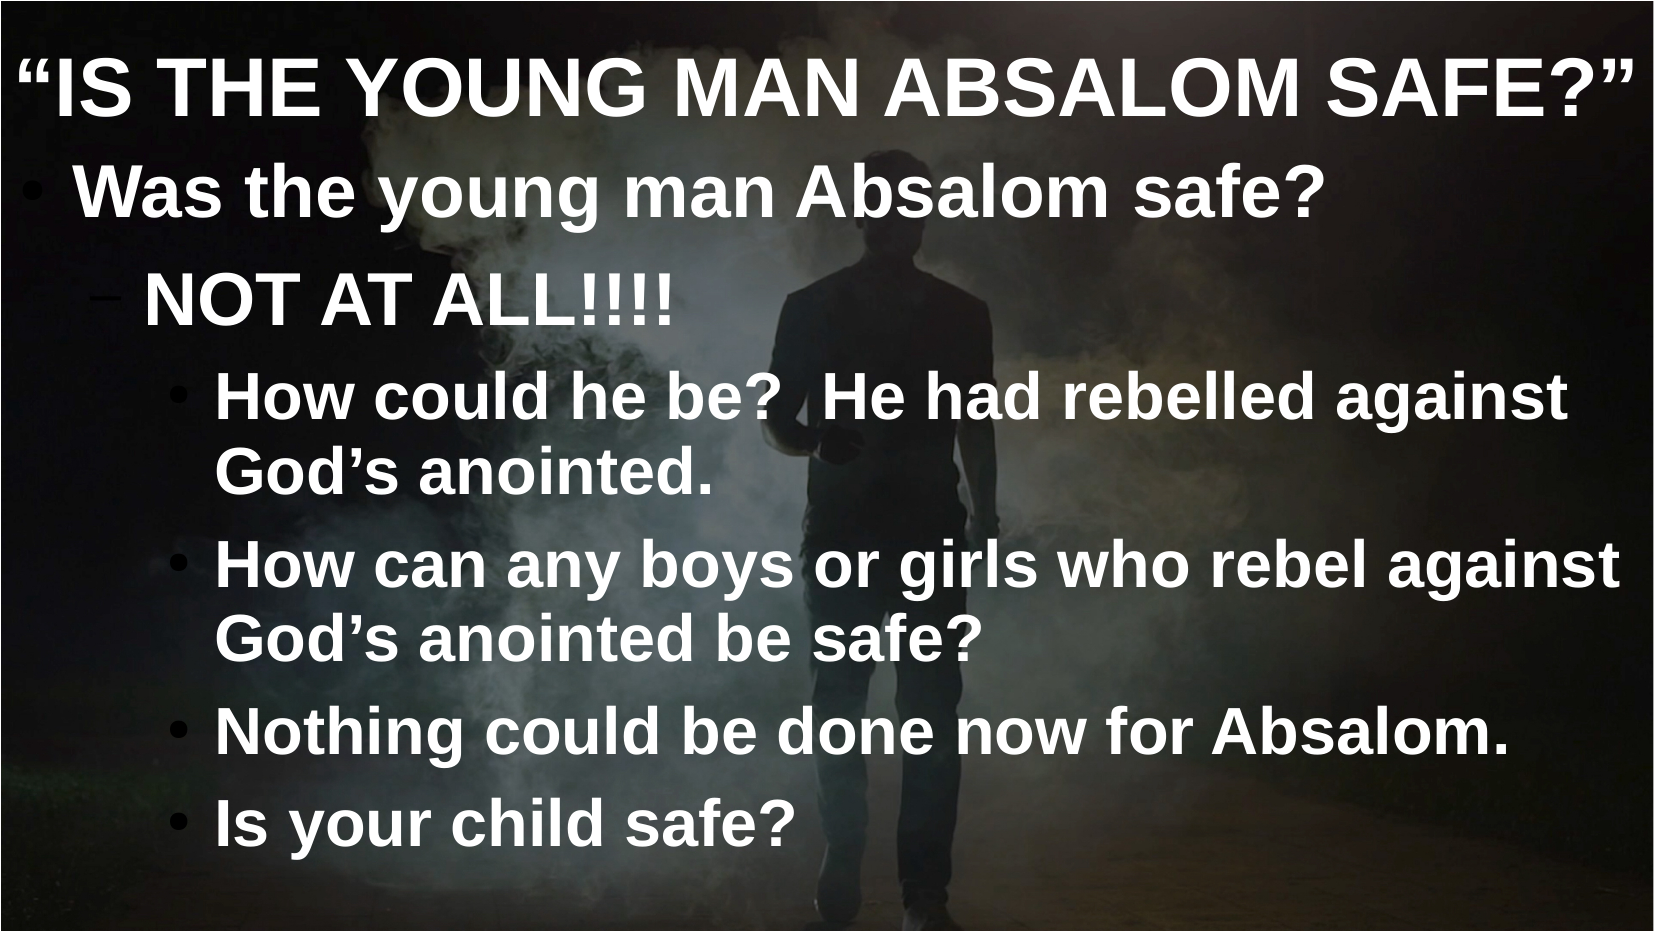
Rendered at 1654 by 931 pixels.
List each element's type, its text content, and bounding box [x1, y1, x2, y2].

list Was the young man Absalom safe? NOT AT ALL!!!! How could he be? He had rebelled against God’s anointed. How can any boys or girls who rebel against God’s anointed be safe? Nothing could be done now for Absalom. Is your child safe? [1, 150, 1651, 931]
title “IS THE YOUNG MAN ABSALOM SAFE?” [0, 9, 1654, 166]
picture [1, 1, 1654, 9]
